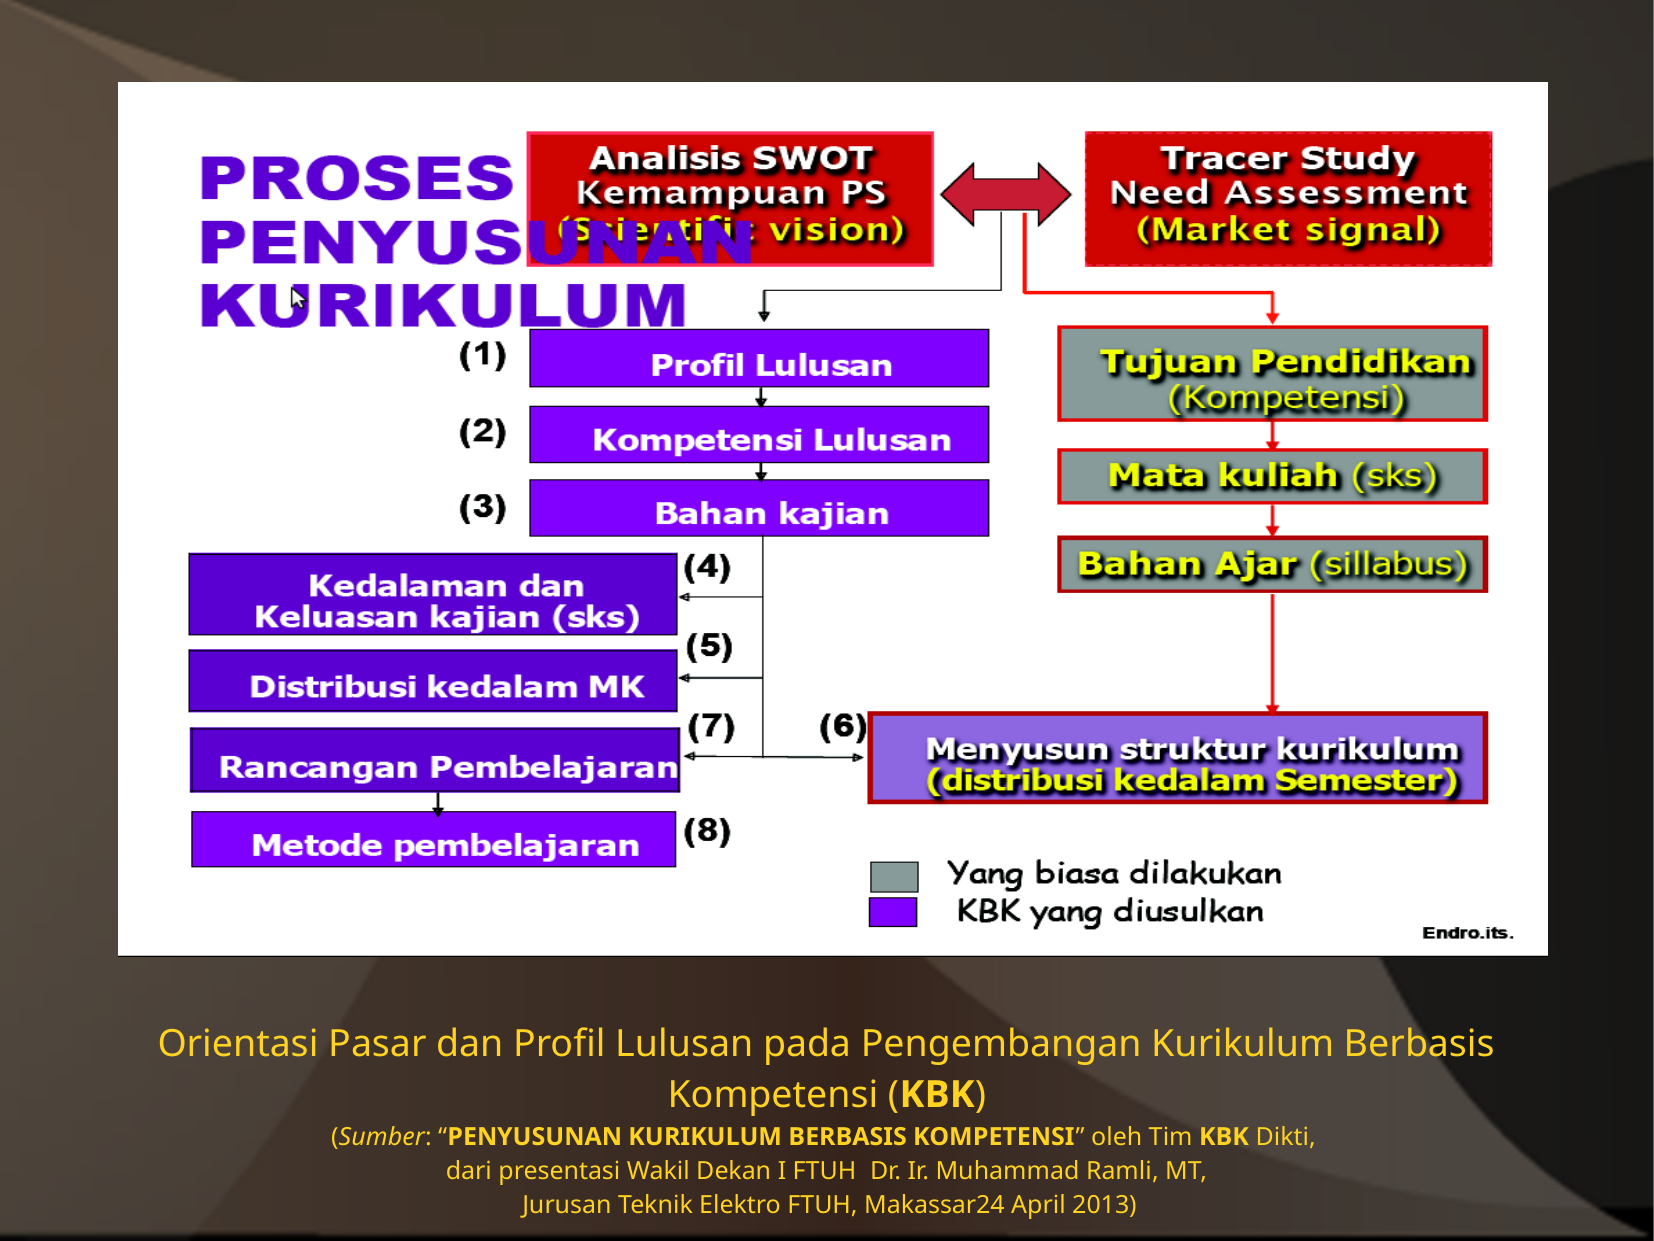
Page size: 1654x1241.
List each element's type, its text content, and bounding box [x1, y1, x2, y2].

text_box Orientasi Pasar dan Profil Lulusan pada Pengembangan Kurikulum Berbasis Kompetensi (KBK) (Sumber: “PENYUSUNAN KURIKULUM BERBASIS KOMPETENSI” oleh Tim KBK Dikti, dari presentasi Wakil Dekan I FTUH Dr. Ir. Muhammad Ramli, MT, Jurusan Teknik Elektro FTUH, Makassar24 April 2013) [82, 1009, 1571, 1205]
picture [0, 0, 1654, 1241]
